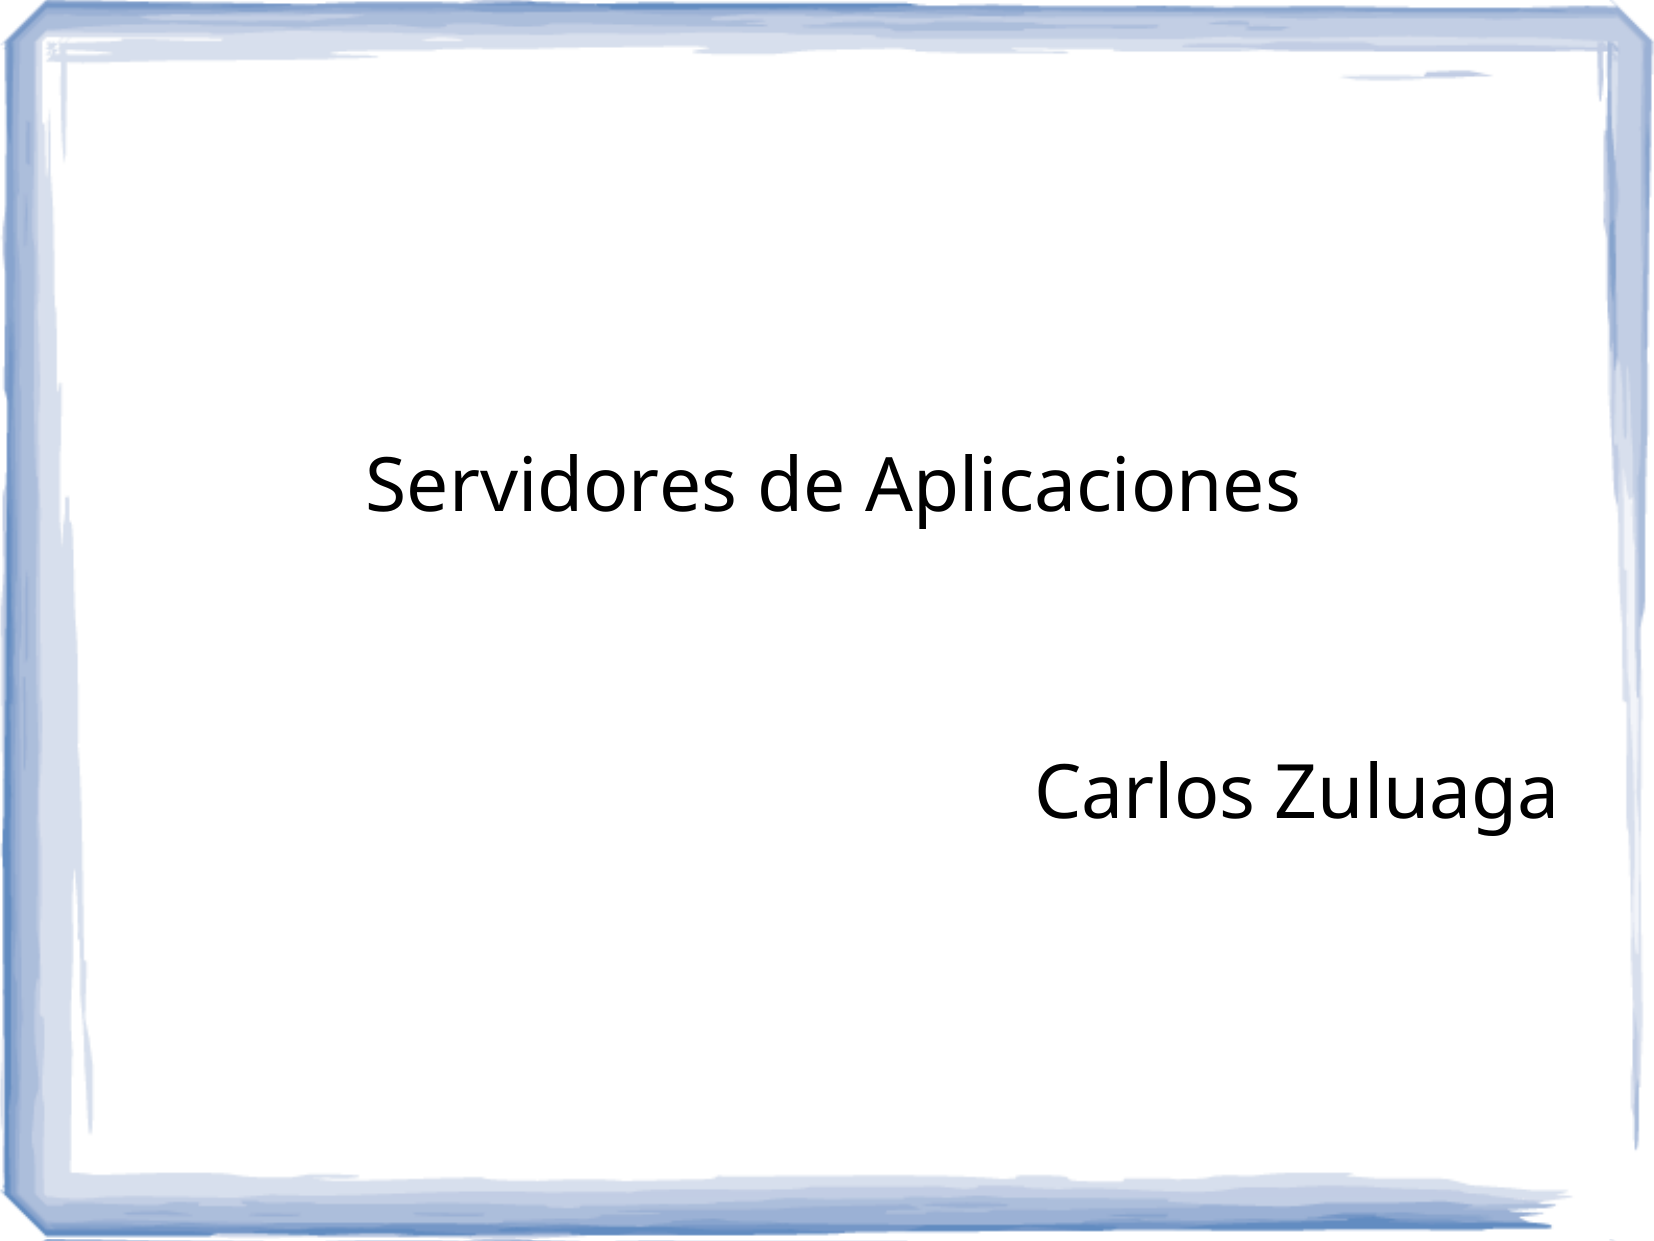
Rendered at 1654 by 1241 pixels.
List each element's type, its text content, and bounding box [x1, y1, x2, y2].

subtitle Servidores de Aplicaciones Carlos Zuluaga [107, 200, 1561, 1021]
picture [0, 0, 1654, 1241]
